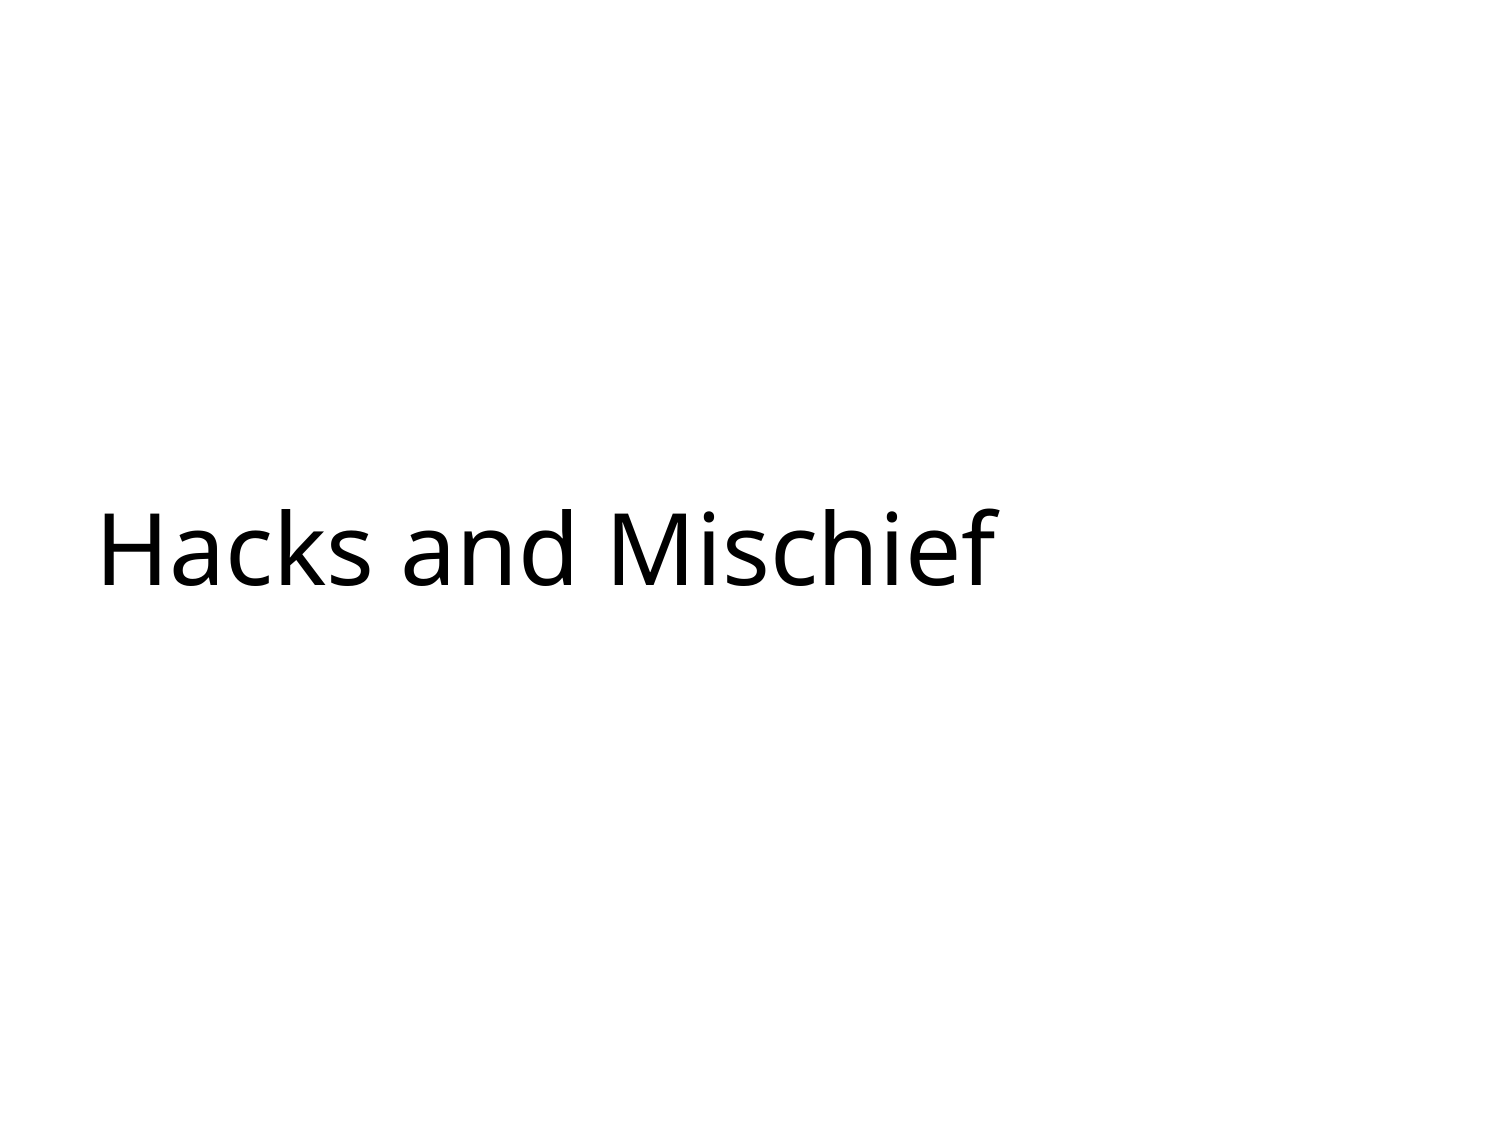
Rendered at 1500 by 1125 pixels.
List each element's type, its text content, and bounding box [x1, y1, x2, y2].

title Hacks and Mischief [80, 98, 1125, 994]
